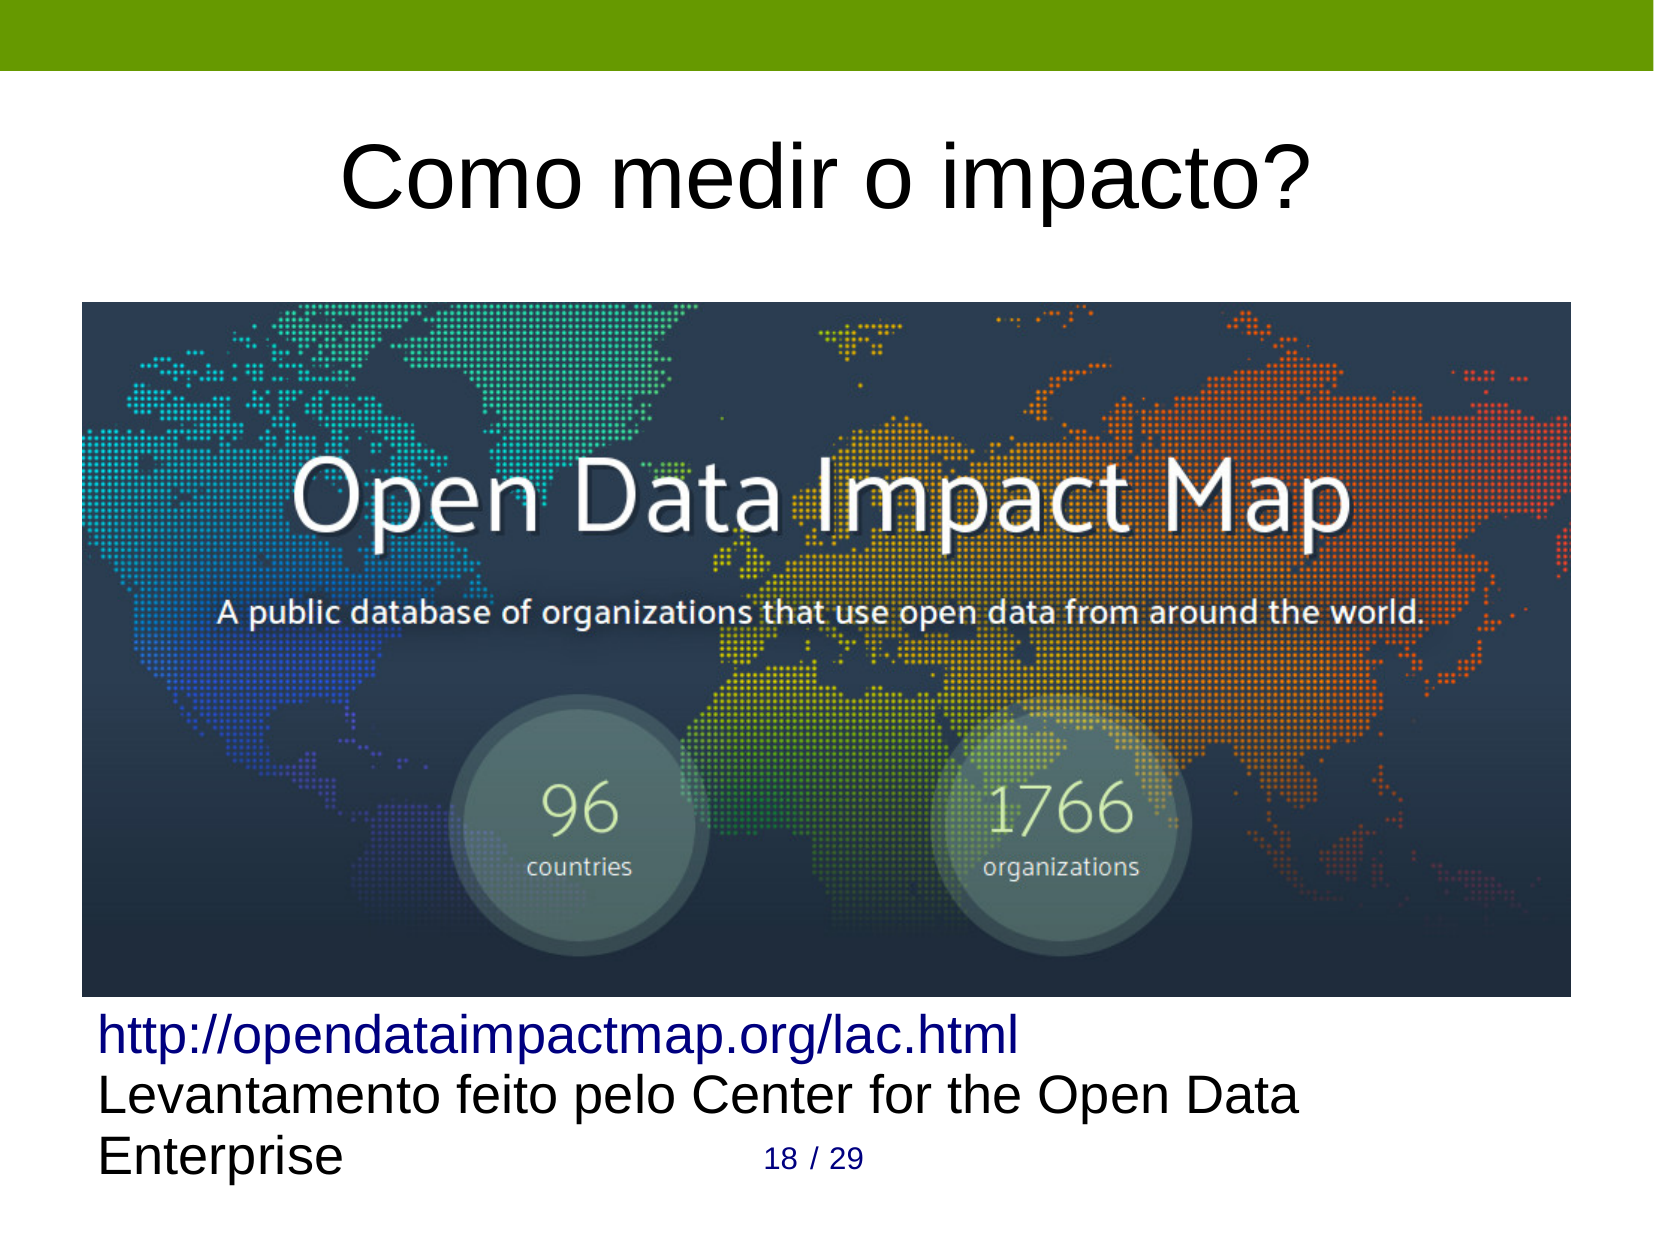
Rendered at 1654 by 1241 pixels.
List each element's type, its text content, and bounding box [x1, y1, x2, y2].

text_box 29 [814, 1134, 920, 1185]
picture [82, 302, 1571, 996]
text_box http://opendataimpactmap.org/lac.html Levantamento feito pelo Center for the Open Data Enterprise [82, 996, 1571, 1194]
title Como medir o impacto? [82, 73, 1571, 281]
text_box <número> [640, 1134, 814, 1193]
title / [779, 1134, 851, 1184]
